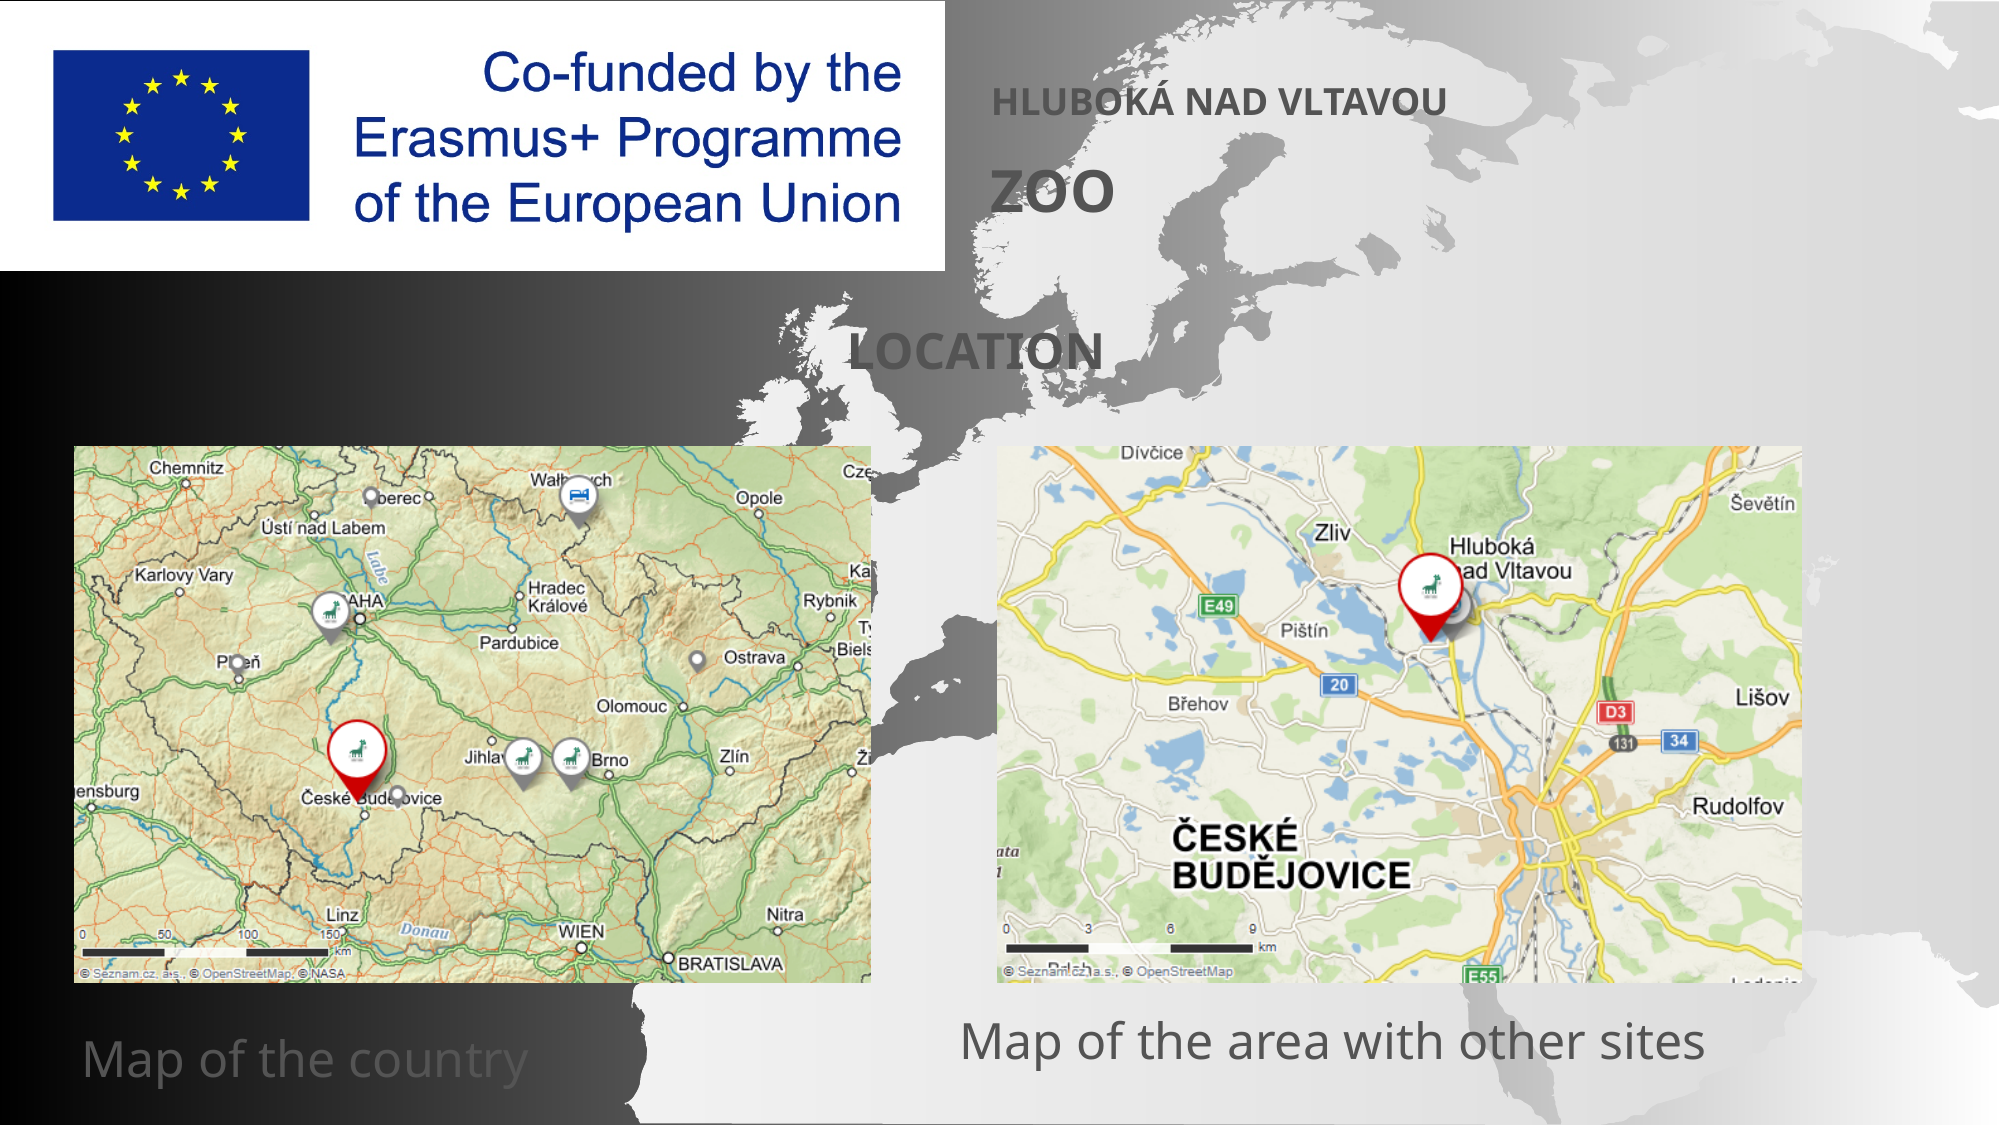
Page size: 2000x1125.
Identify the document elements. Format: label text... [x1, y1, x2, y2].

picture [74, 447, 871, 984]
picture [997, 447, 1802, 984]
text_box Map of the area with other sites [944, 1002, 1855, 1110]
text_box Map of the country [66, 1020, 906, 1125]
text_box HLUBOKÁ NAD VLTAVOU ZOO [976, 68, 1945, 237]
text_box LOCATION [31, 313, 1922, 421]
picture [0, 1, 945, 271]
